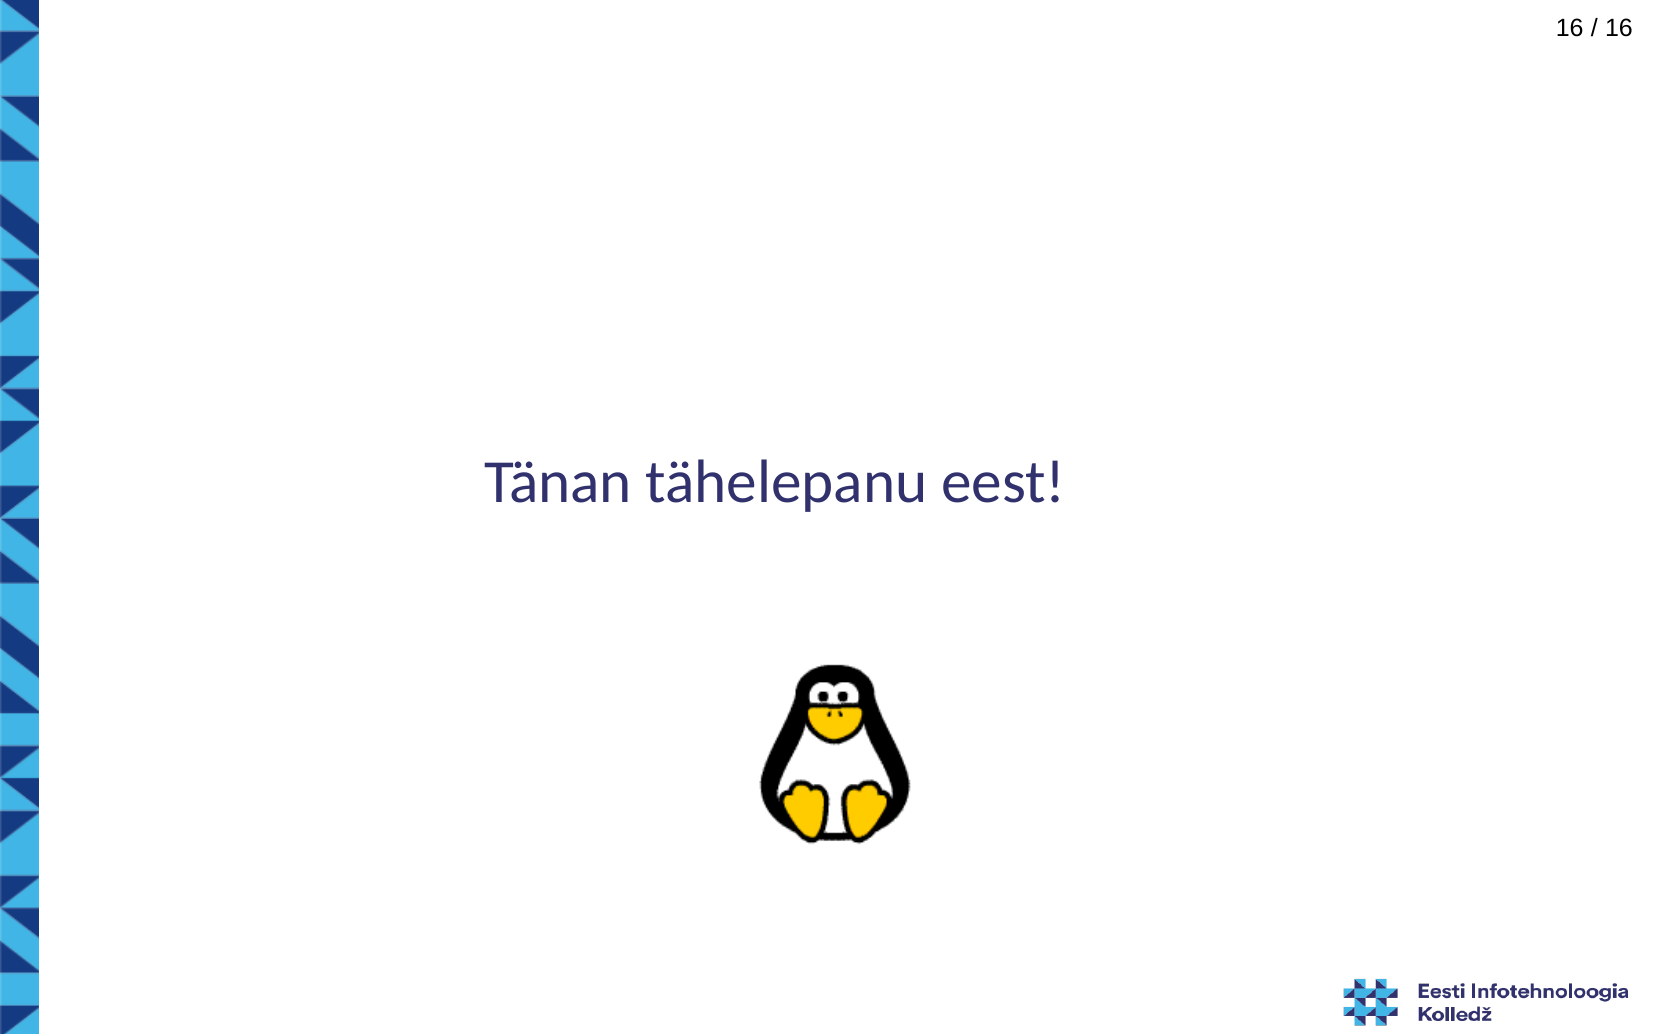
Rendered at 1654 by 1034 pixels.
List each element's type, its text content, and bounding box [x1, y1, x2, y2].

picture [708, 612, 959, 863]
title Tänan tähelepanu eest! [484, 442, 1252, 532]
